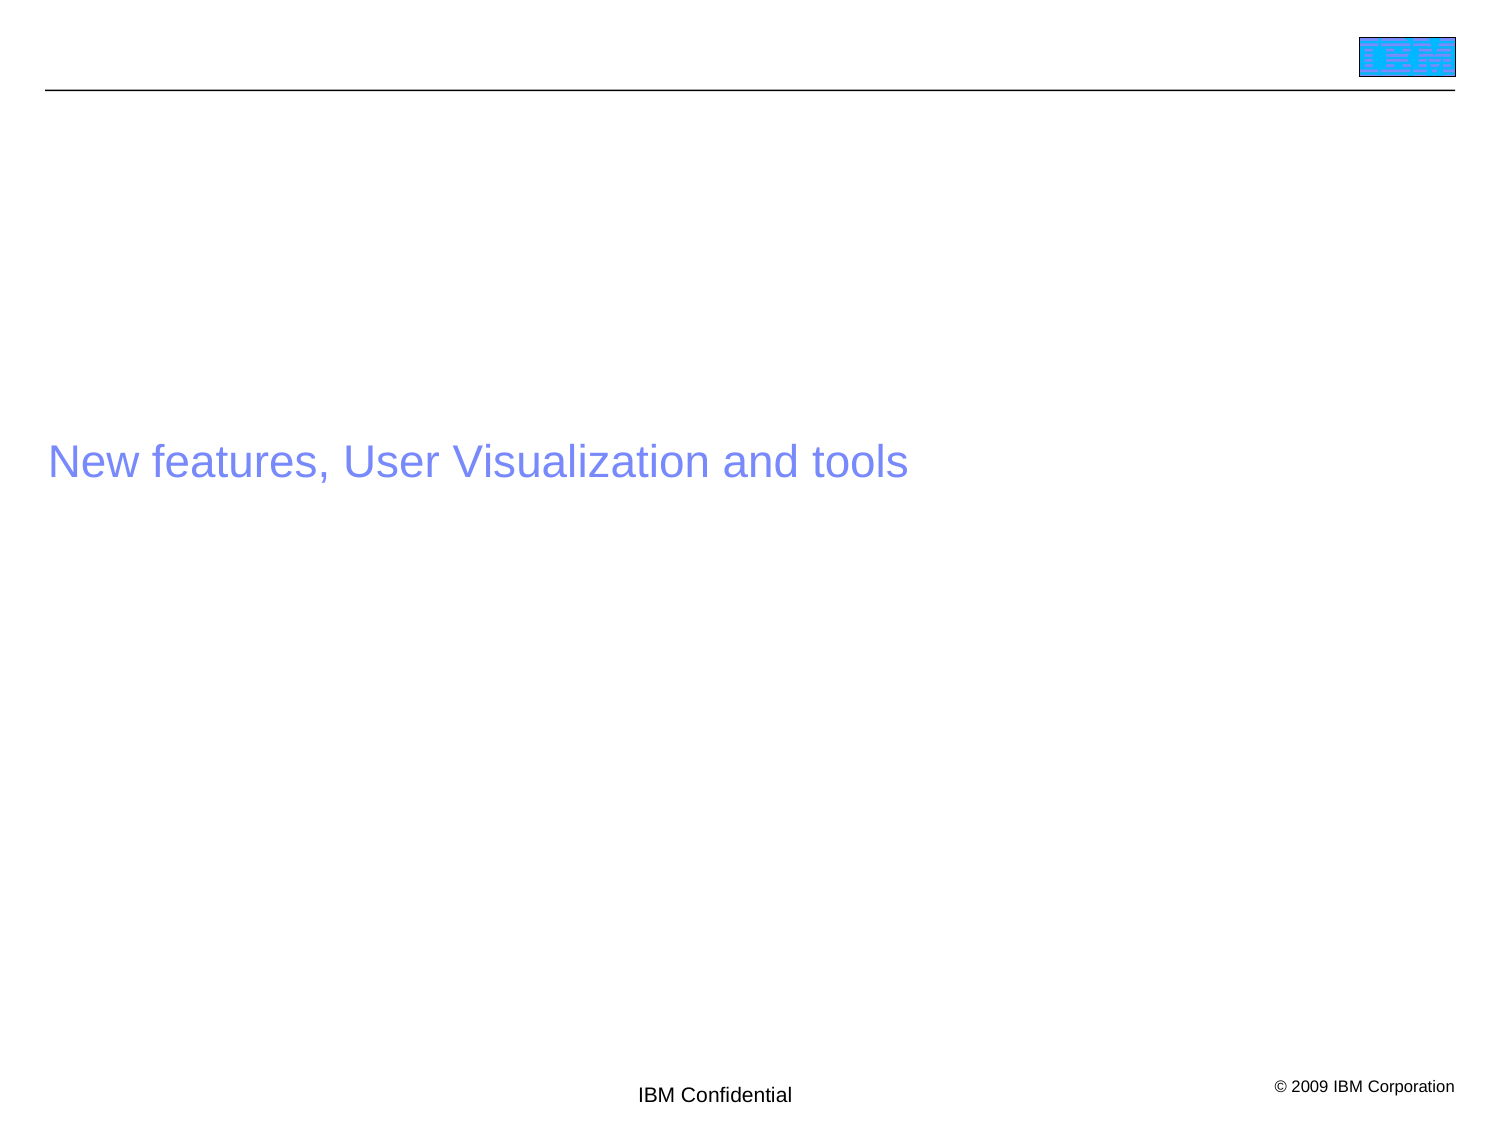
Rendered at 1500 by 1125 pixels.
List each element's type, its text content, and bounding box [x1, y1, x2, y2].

text_box New features, User Visualization and tools [33, 428, 1312, 496]
